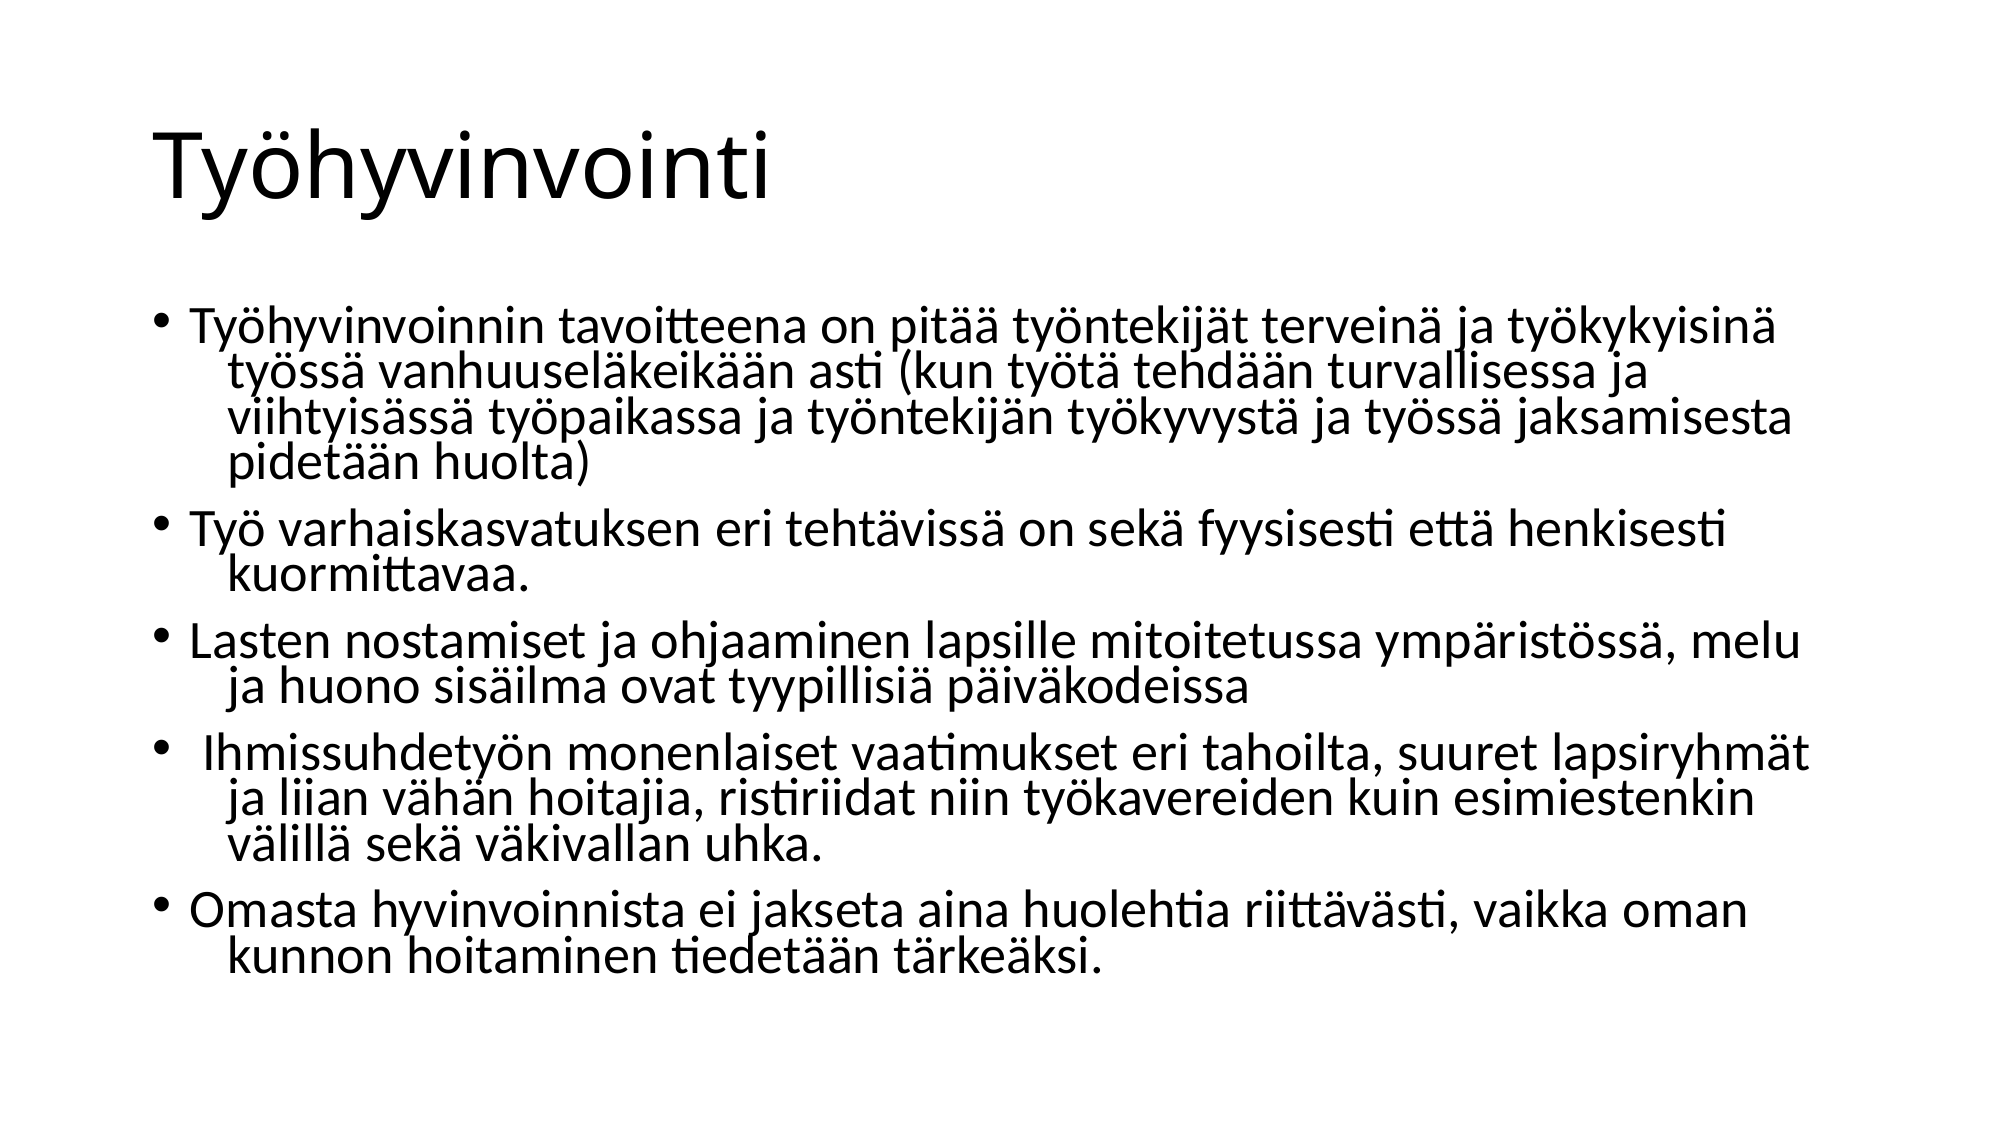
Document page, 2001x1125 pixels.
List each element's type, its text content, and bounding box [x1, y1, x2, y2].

title Työhyvinvointi [137, 59, 1863, 278]
list Työhyvinvoinnin tavoitteena on pitää työntekijät terveinä ja työkykyisinä työssä vanhuuseläkeikään asti (kun työtä tehdään turvallisessa ja viihtyisässä työpaikassa ja työntekijän työkyvystä ja työssä jaksamisesta pidetään huolta) Työ varhaiskasvatuksen eri tehtävissä on sekä fyysisesti että henkisesti kuormittavaa. Lasten nostamiset ja ohjaaminen lapsille mitoitetussa ympäristössä, melu ja huono sisäilma ovat tyypillisiä päiväkodeissa Ihmissuhdetyön monenlaiset vaatimukset eri tahoilta, suuret lapsiryhmät ja liian vähän hoitajia, ristiriidat niin työkavereiden kuin esimiestenkin välillä sekä väkivallan uhka. Omasta hyvinvoinnista ei jakseta aina huolehtia riittävästi, vaikka oman kunnon hoitaminen tiedetään tärkeäksi. [137, 299, 1863, 1014]
